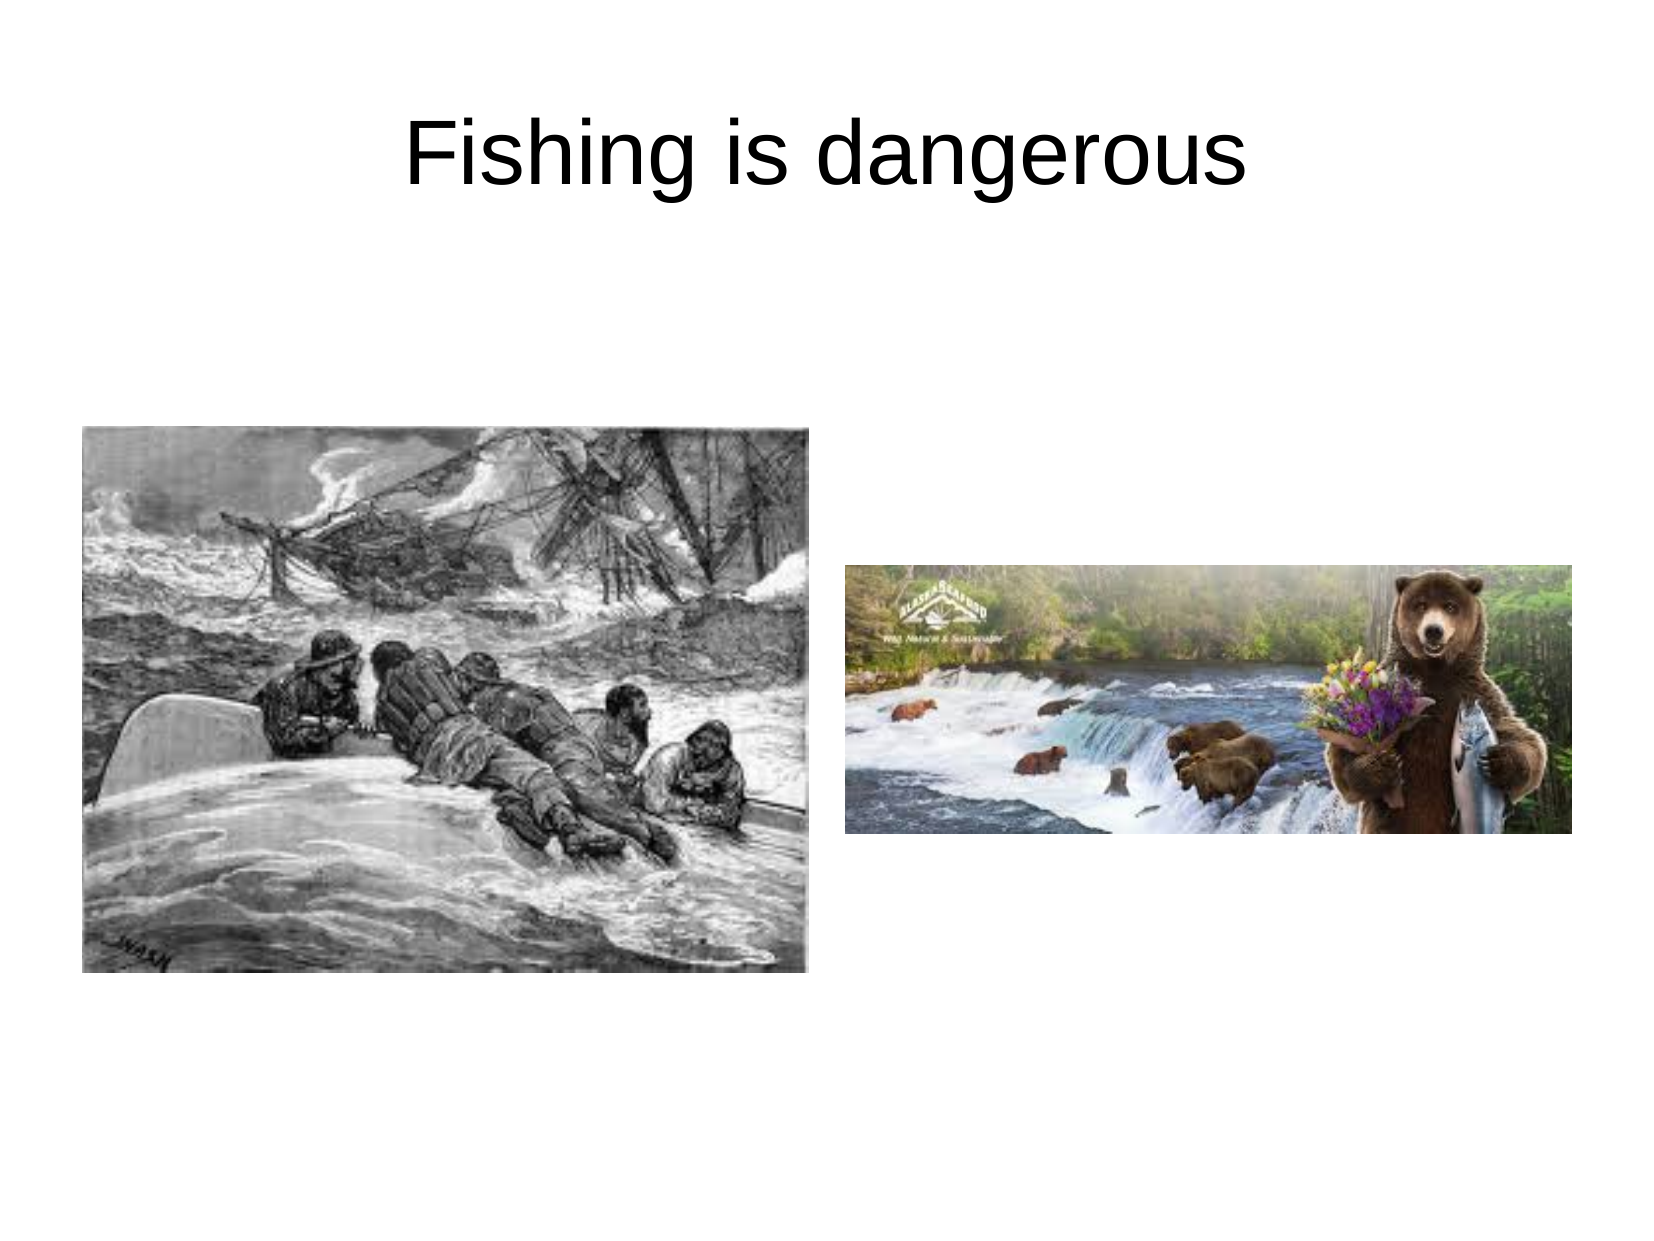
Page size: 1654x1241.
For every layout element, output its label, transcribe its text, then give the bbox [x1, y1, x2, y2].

title Fishing is dangerous [82, 49, 1571, 257]
picture [845, 565, 1572, 834]
picture [82, 426, 809, 973]
